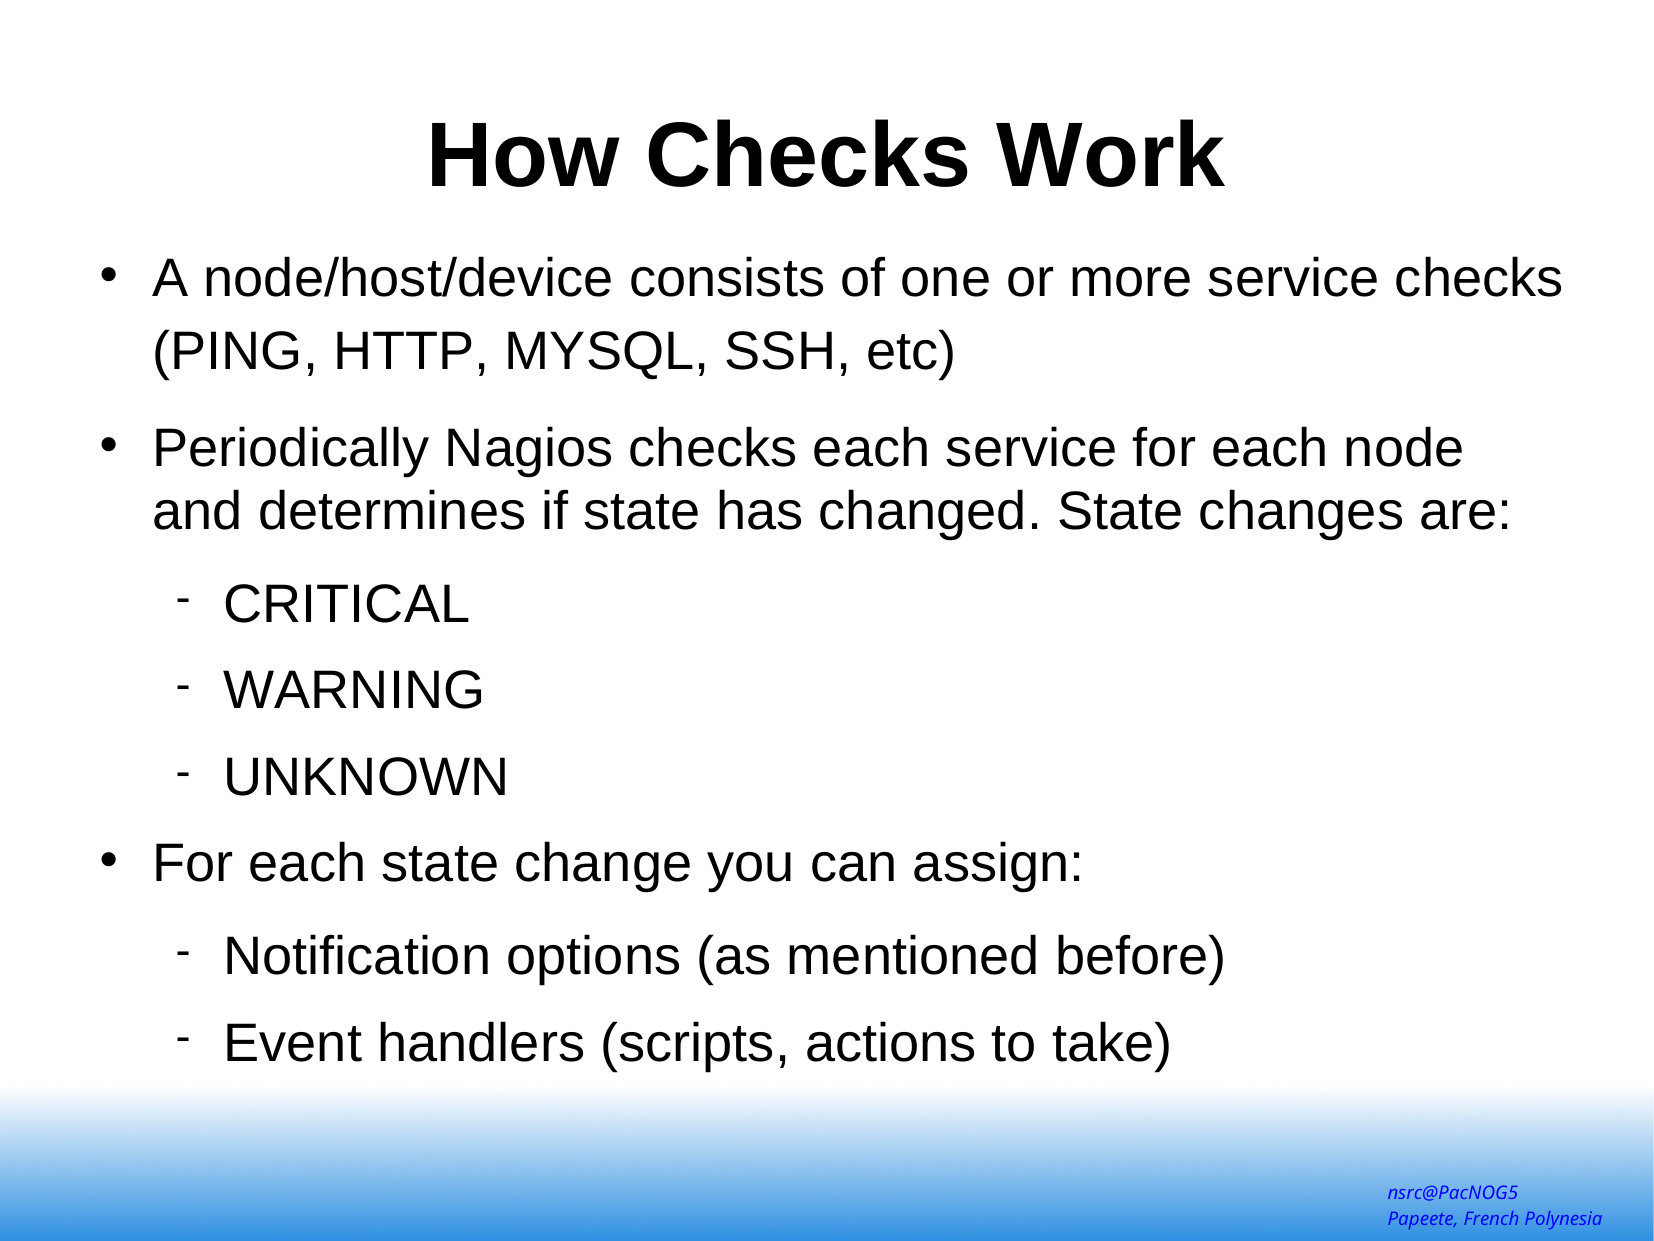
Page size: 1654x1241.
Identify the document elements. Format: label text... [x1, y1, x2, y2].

picture [0, 1083, 1654, 1241]
title How Checks Work [82, 49, 1571, 245]
list A node/host/device consists of one or more service checks (PING, HTTP, MYSQL, SSH, etc)‏ Periodically Nagios checks each service for each node and determines if state has changed. State changes are: CRITICAL WARNING UNKNOWN For each state change you can assign: Notification options (as mentioned before) Event handlers (scripts, actions to take) [82, 245, 1571, 1088]
